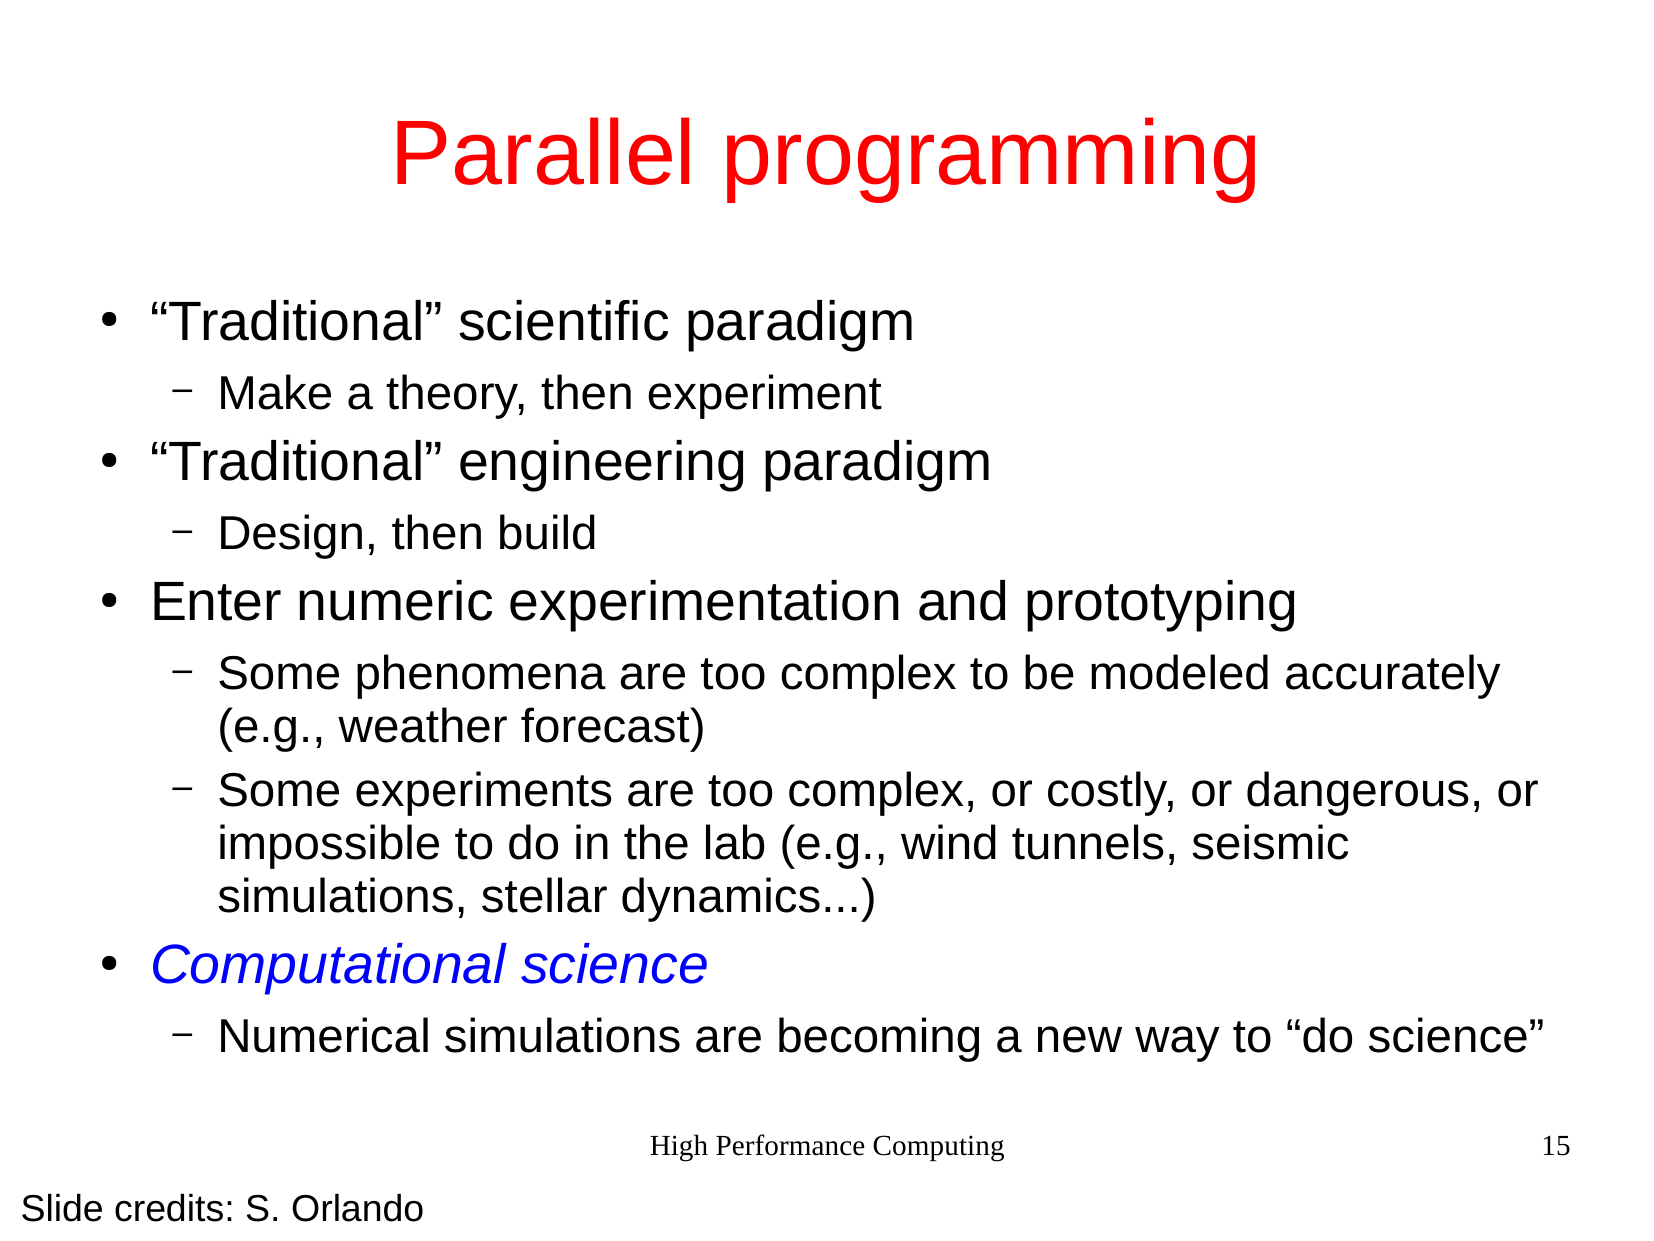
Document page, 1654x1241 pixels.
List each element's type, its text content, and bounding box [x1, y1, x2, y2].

text_box Slide credits: S. Orlando [5, 1180, 440, 1237]
title Parallel programming [82, 49, 1571, 257]
list “Traditional” scientific paradigm Make a theory, then experiment “Traditional” engineering paradigm Design, then build Enter numeric experimentation and prototyping Some phenomena are too complex to be modeled accurately (e.g., weather forecast) Some experiments are too complex, or costly, or dangerous, or impossible to do in the lab (e.g., wind tunnels, seismic simulations, stellar dynamics...) Computational science Numerical simulations are becoming a new way to “do science” [82, 290, 1571, 1109]
